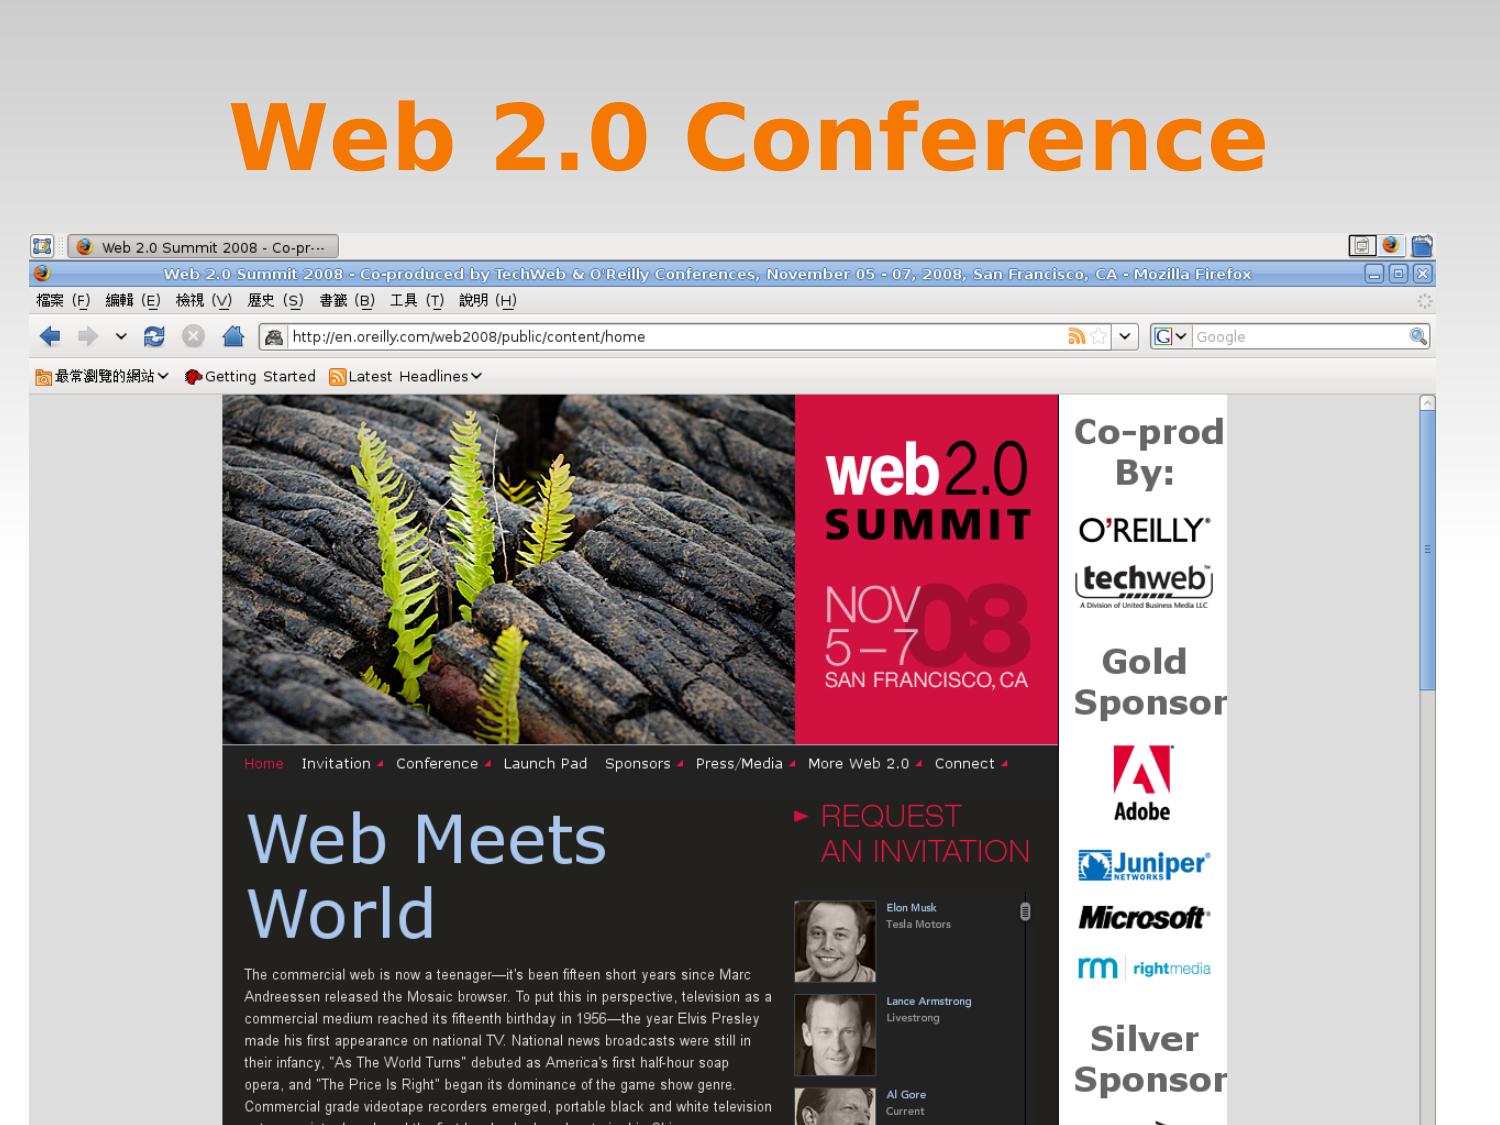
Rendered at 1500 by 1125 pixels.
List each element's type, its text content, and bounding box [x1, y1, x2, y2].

title Web 2.0 Conference [75, 44, 1425, 233]
picture [29, 233, 1436, 1125]
